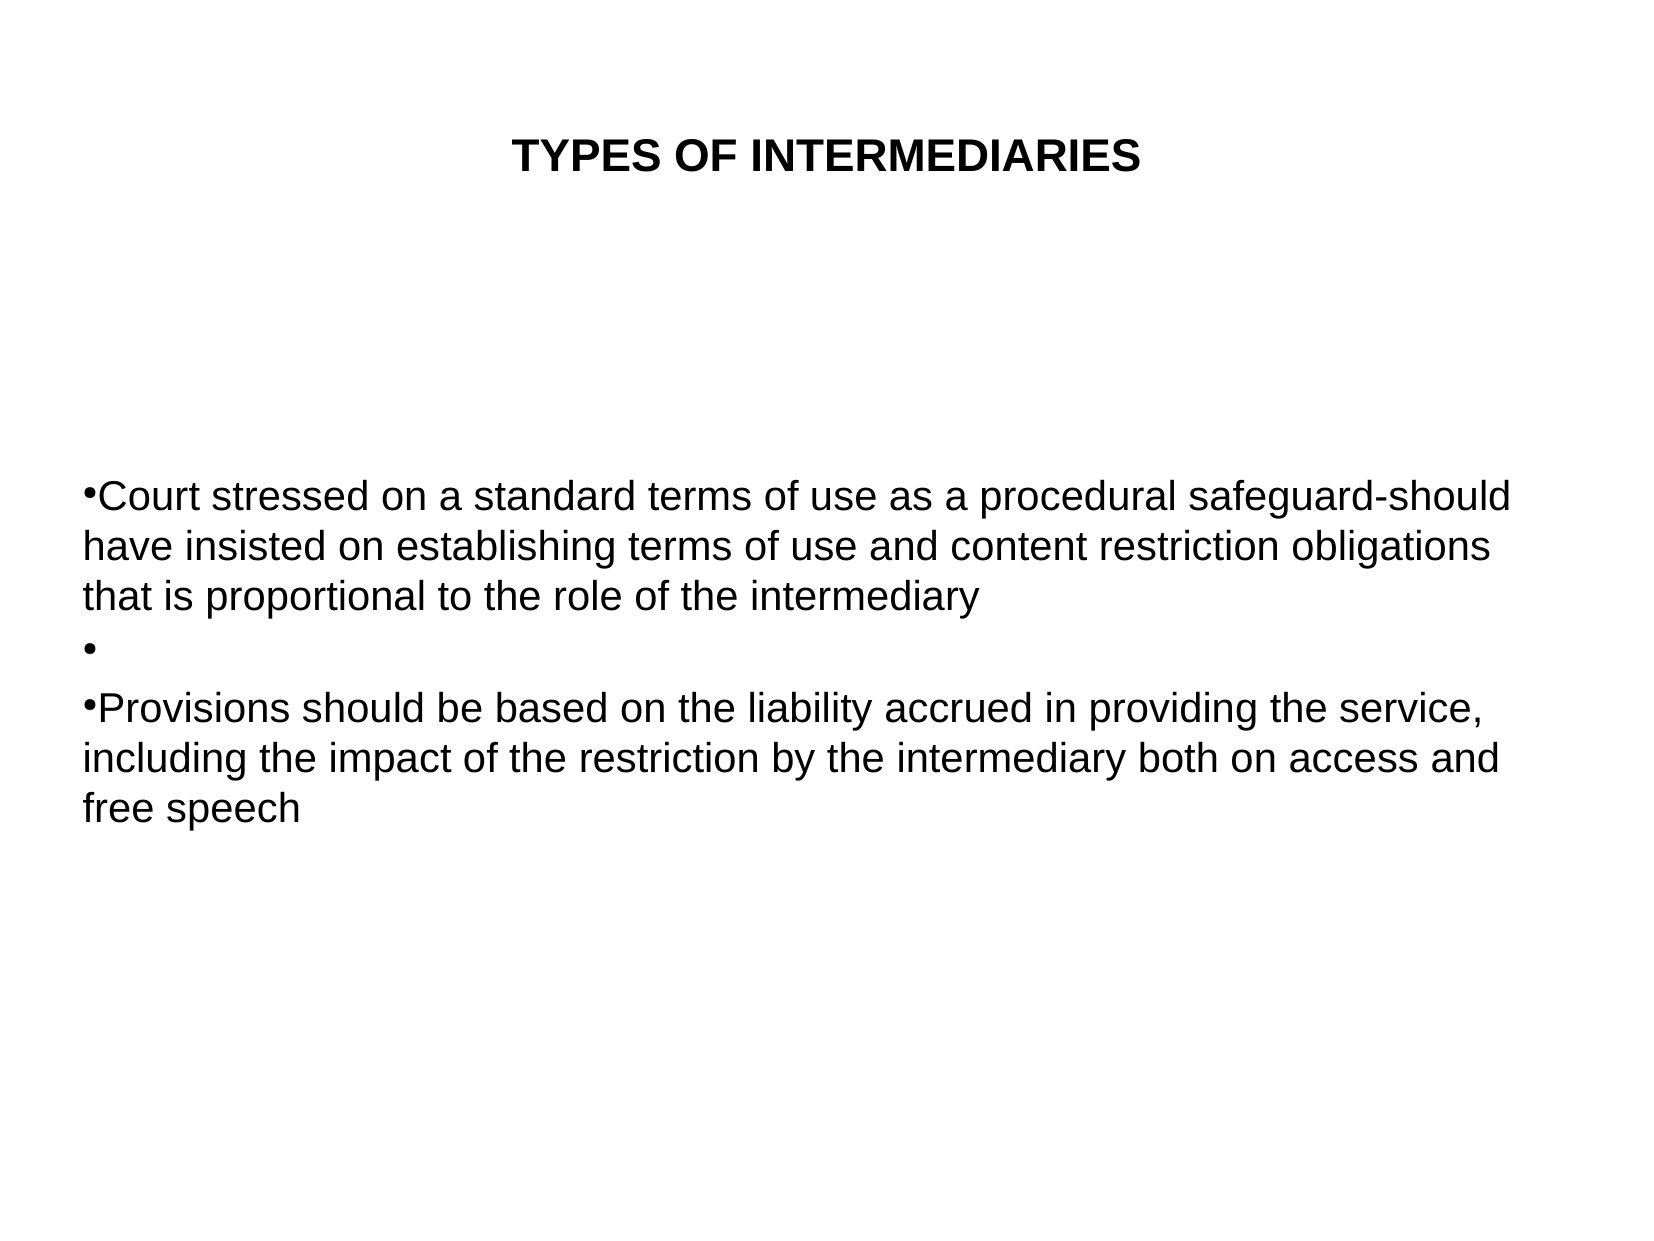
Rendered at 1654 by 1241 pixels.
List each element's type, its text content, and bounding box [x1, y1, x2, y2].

title TYPES OF INTERMEDIARIES [82, 49, 1571, 257]
subtitle Court stressed on a standard terms of use as a procedural safeguard-should have insisted on establishing terms of use and content restriction obligations that is proportional to the role of the intermediary Provisions should be based on the liability accrued in providing the service, including the impact of the restriction by the intermediary both on access and free speech [82, 290, 1571, 1010]
